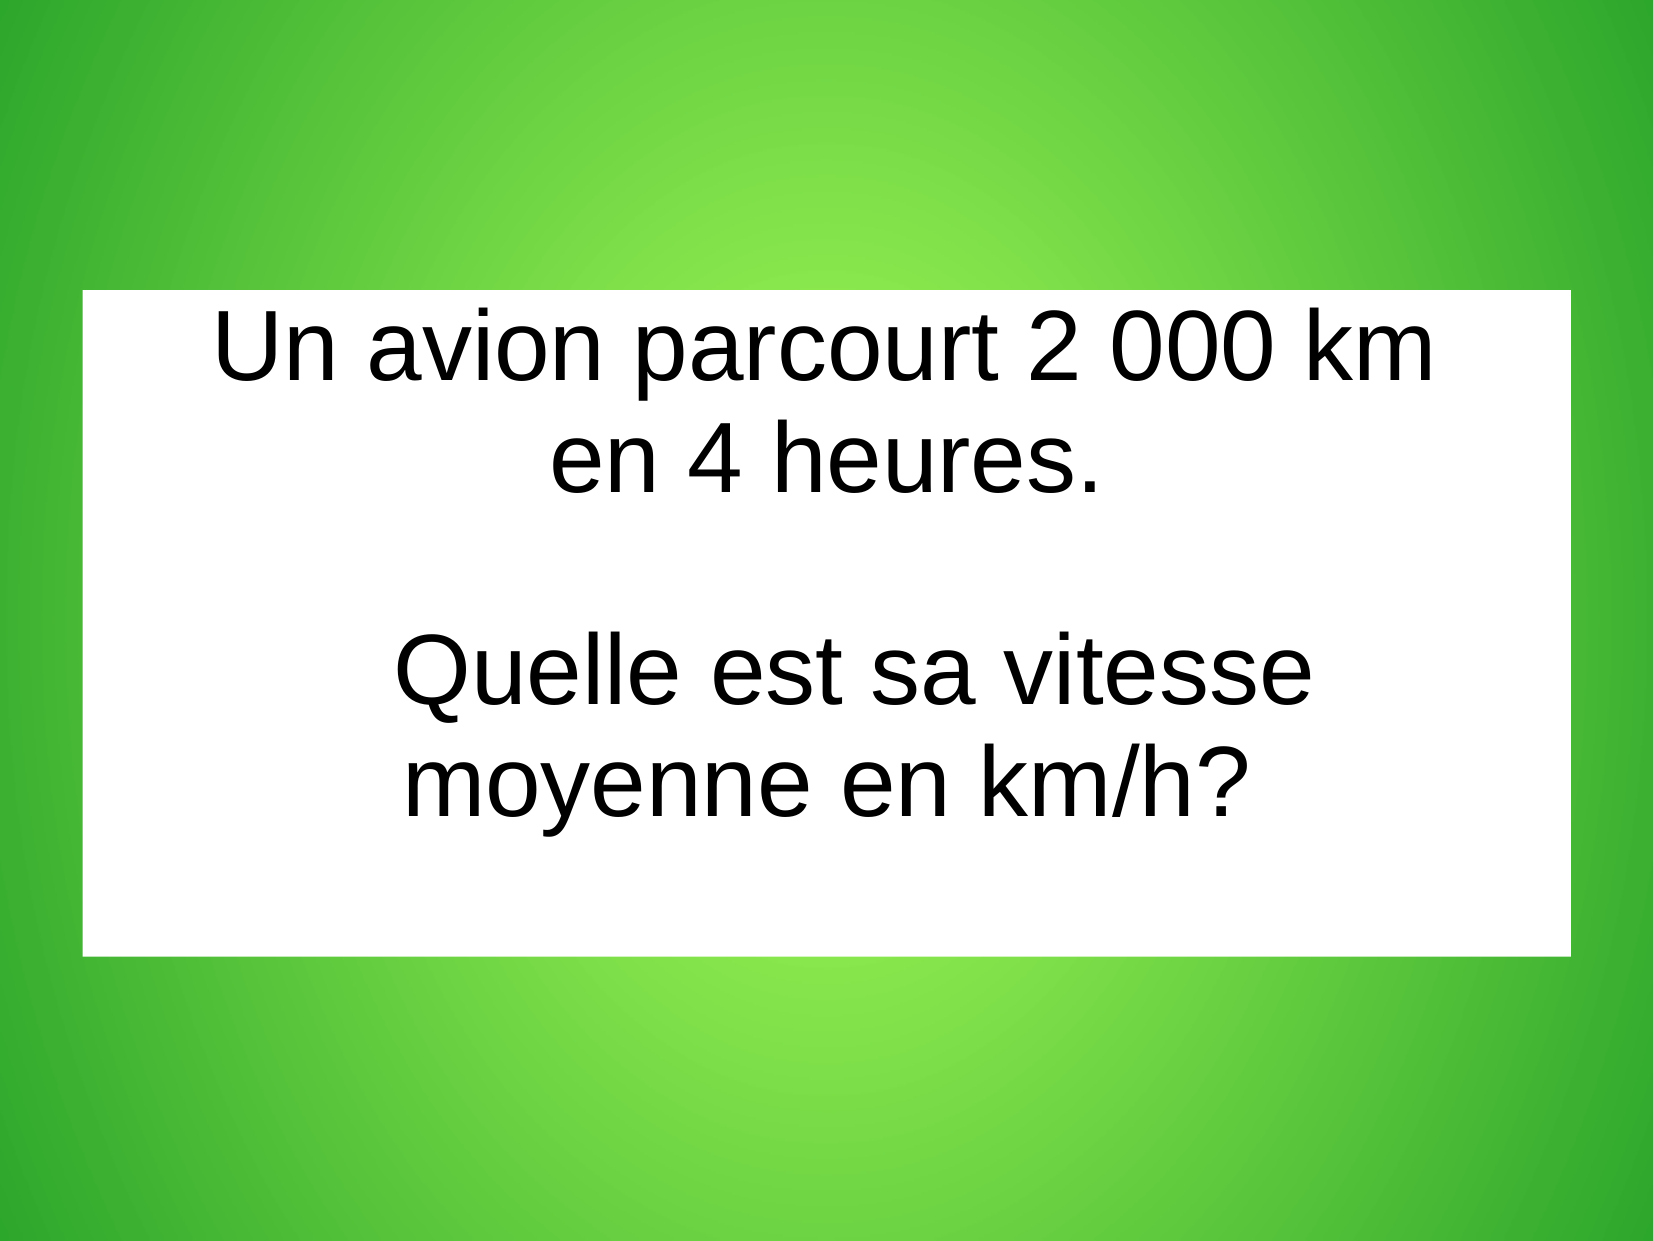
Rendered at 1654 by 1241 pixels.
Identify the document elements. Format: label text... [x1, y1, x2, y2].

picture [0, 0, 1654, 1241]
list Un avion parcourt 2 000 km en 4 heures. Quelle est sa vitesse moyenne en km/h? [82, 290, 1571, 957]
